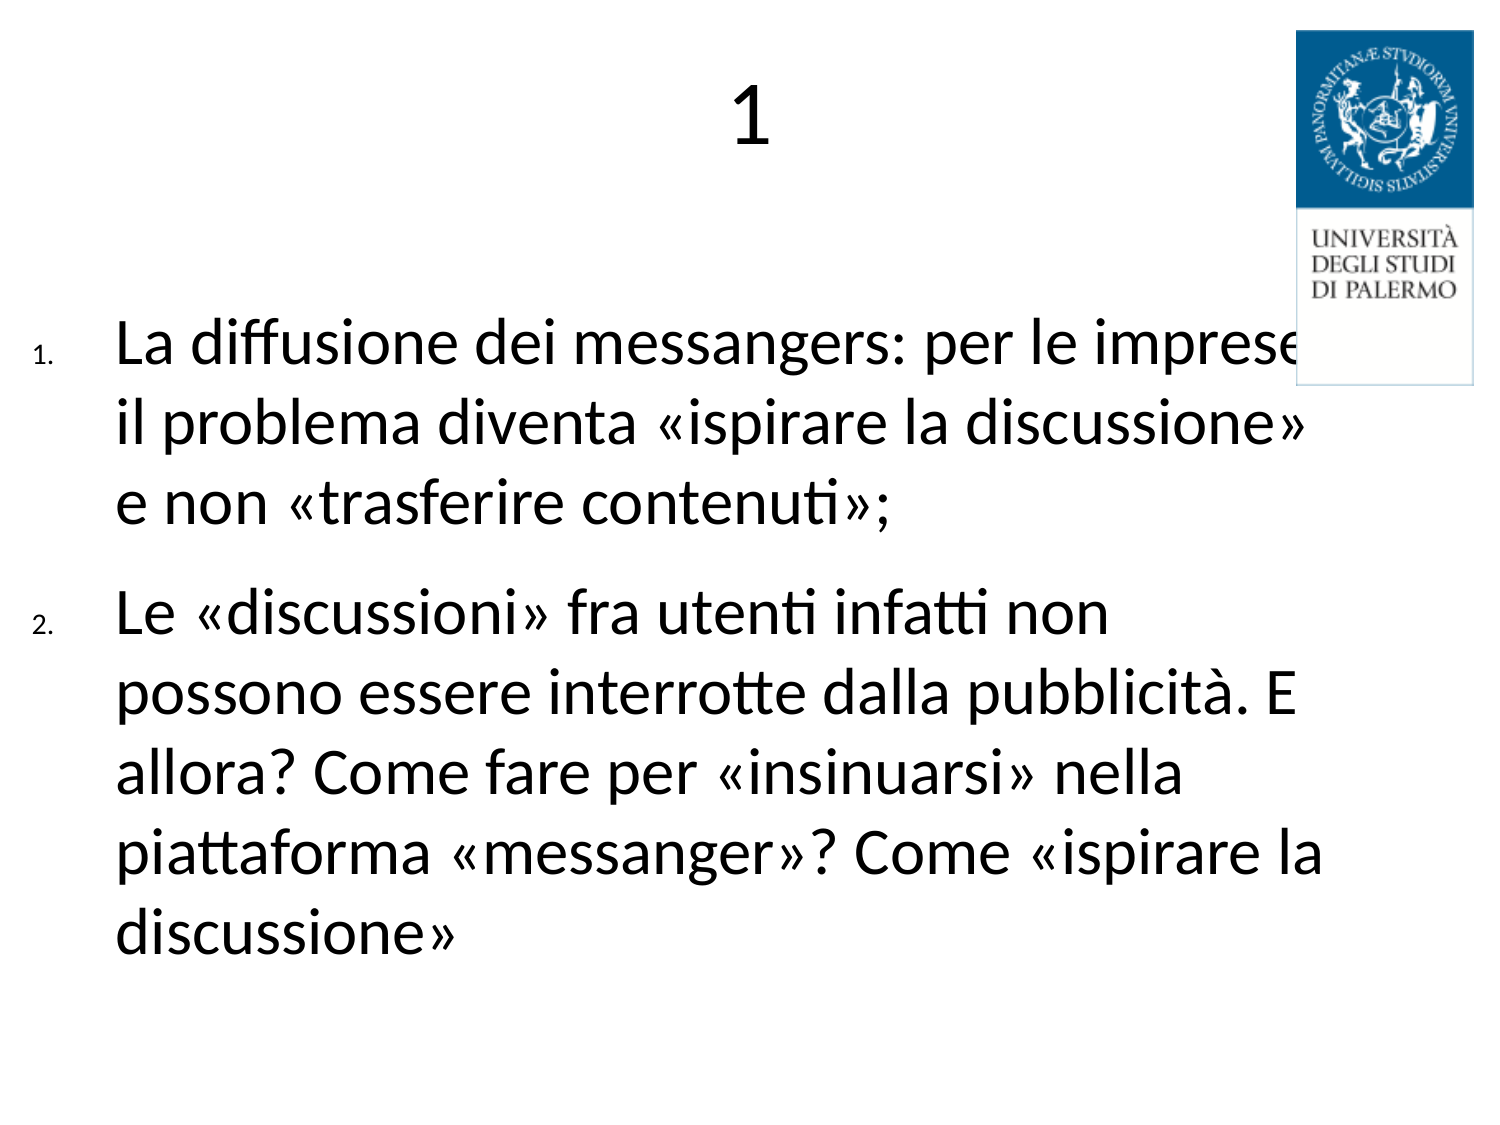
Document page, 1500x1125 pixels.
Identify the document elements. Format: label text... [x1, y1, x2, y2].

list La diffusione dei messangers: per le imprese il problema diventa «ispirare la discussione» e non «trasferire contenuti»; Le «discussioni» fra utenti infatti non possono essere interrotte dalla pubblicità. E allora? Come fare per «insinuarsi» nella piattaforma «messanger»? Come «ispirare la discussione» [16, 290, 1367, 1034]
title 1 [75, 45, 1296, 233]
picture [1296, 30, 1474, 386]
